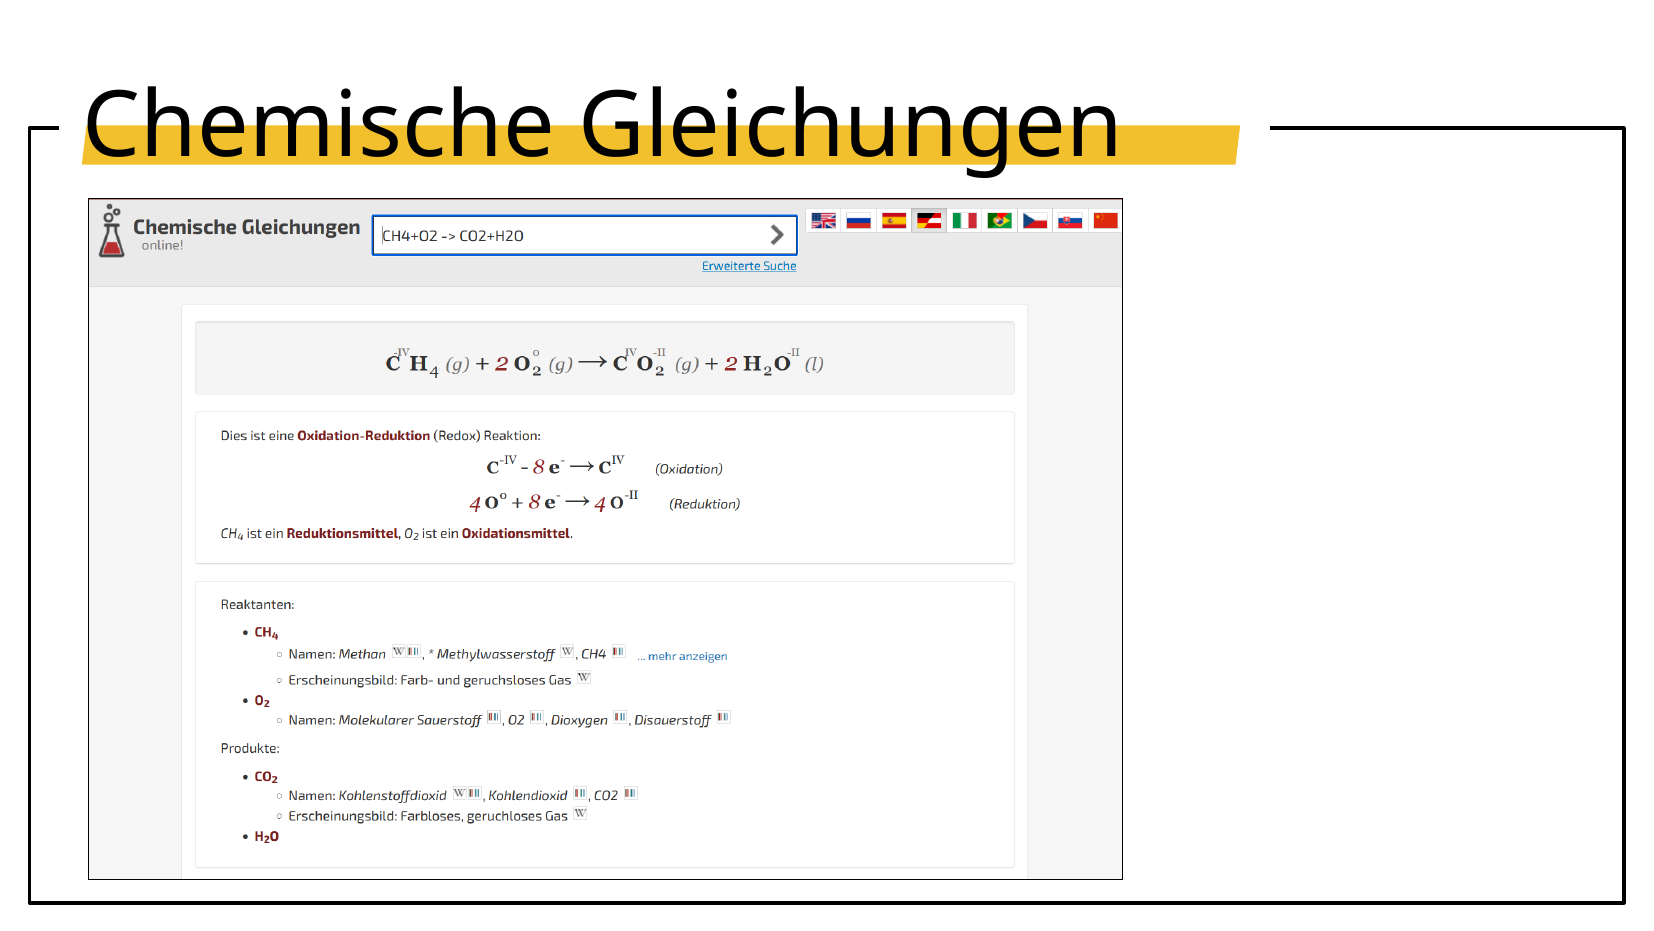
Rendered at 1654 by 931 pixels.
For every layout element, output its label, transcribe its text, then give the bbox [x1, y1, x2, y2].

picture [88, 198, 1123, 880]
title Chemische Gleichungen [82, 42, 1571, 199]
